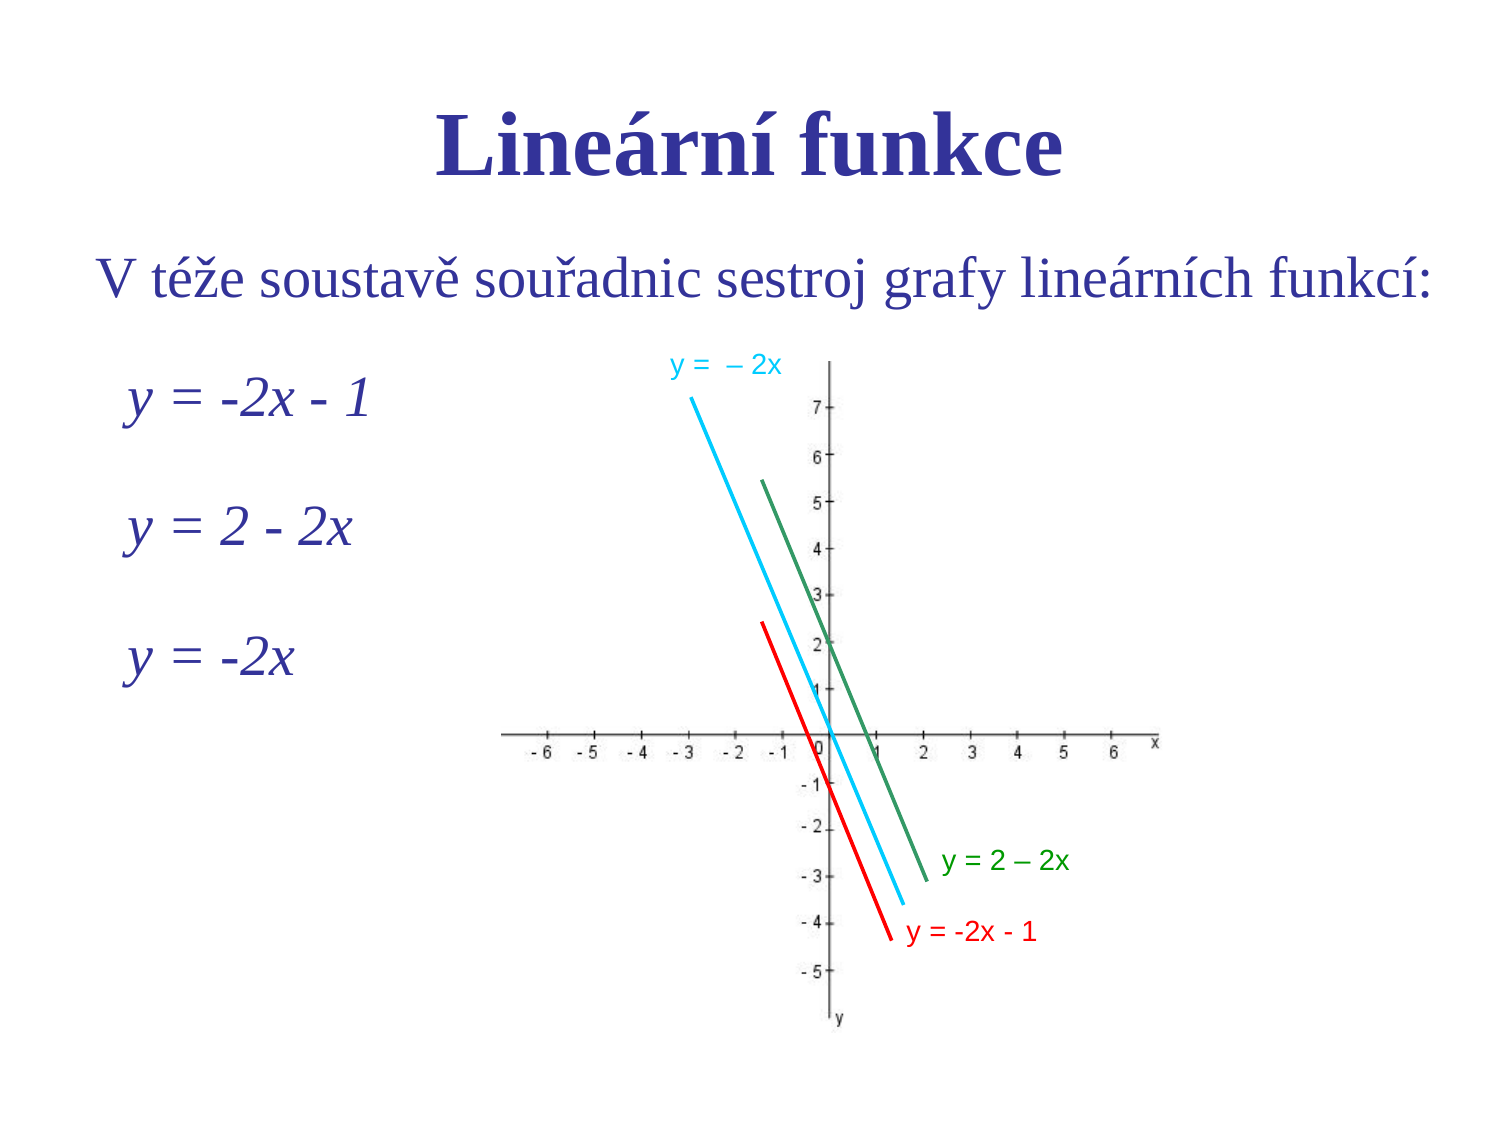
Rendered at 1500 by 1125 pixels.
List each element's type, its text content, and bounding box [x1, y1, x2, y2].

text_box y = -2x [112, 609, 455, 696]
picture [501, 361, 1165, 1034]
text_box V téže soustavě souřadnic sestroj grafy lineárních funkcí: [5, 231, 1450, 318]
text_box Lineární funkce [75, 45, 1426, 233]
text_box y = 2 – 2x [927, 834, 1164, 885]
text_box y = 2 - 2x [112, 479, 455, 566]
text_box y = – 2x [655, 337, 892, 389]
text_box y = -2x - 1 [112, 350, 455, 436]
text_box y = -2x - 1 [891, 904, 1129, 956]
